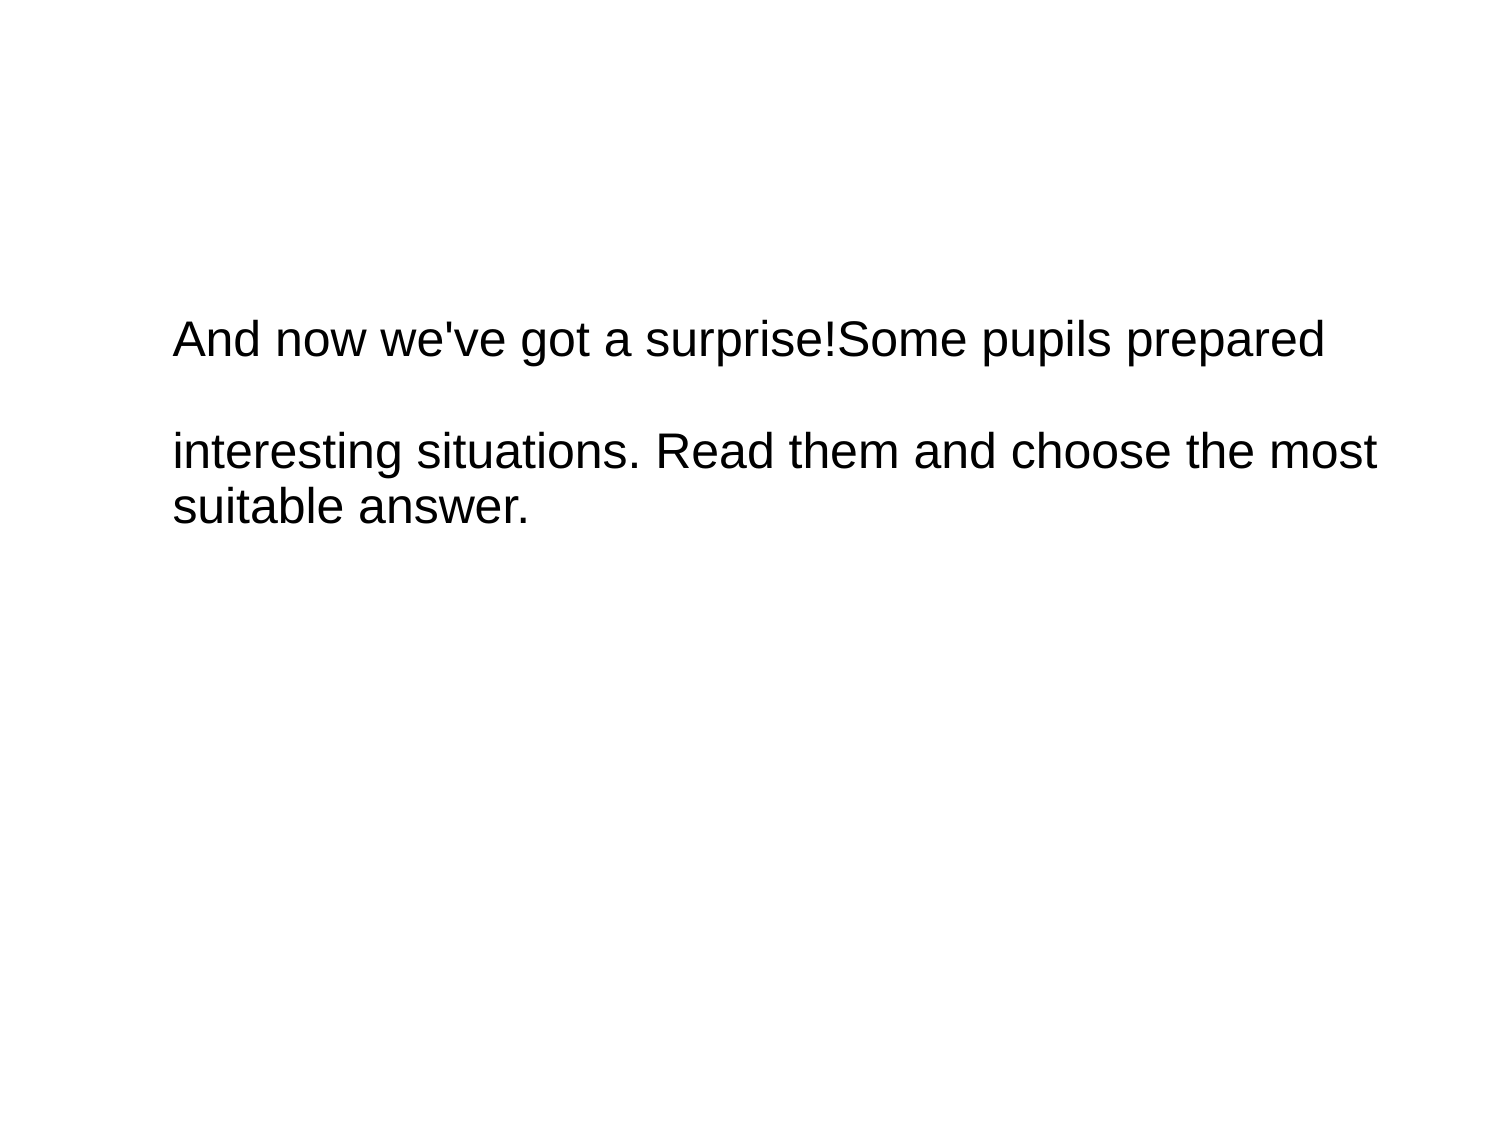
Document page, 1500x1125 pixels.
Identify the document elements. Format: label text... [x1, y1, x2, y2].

text_box And now we've got a surprise!Some pupils prepared interesting situations. Read them and choose the most suitable answer. [157, 304, 1394, 603]
